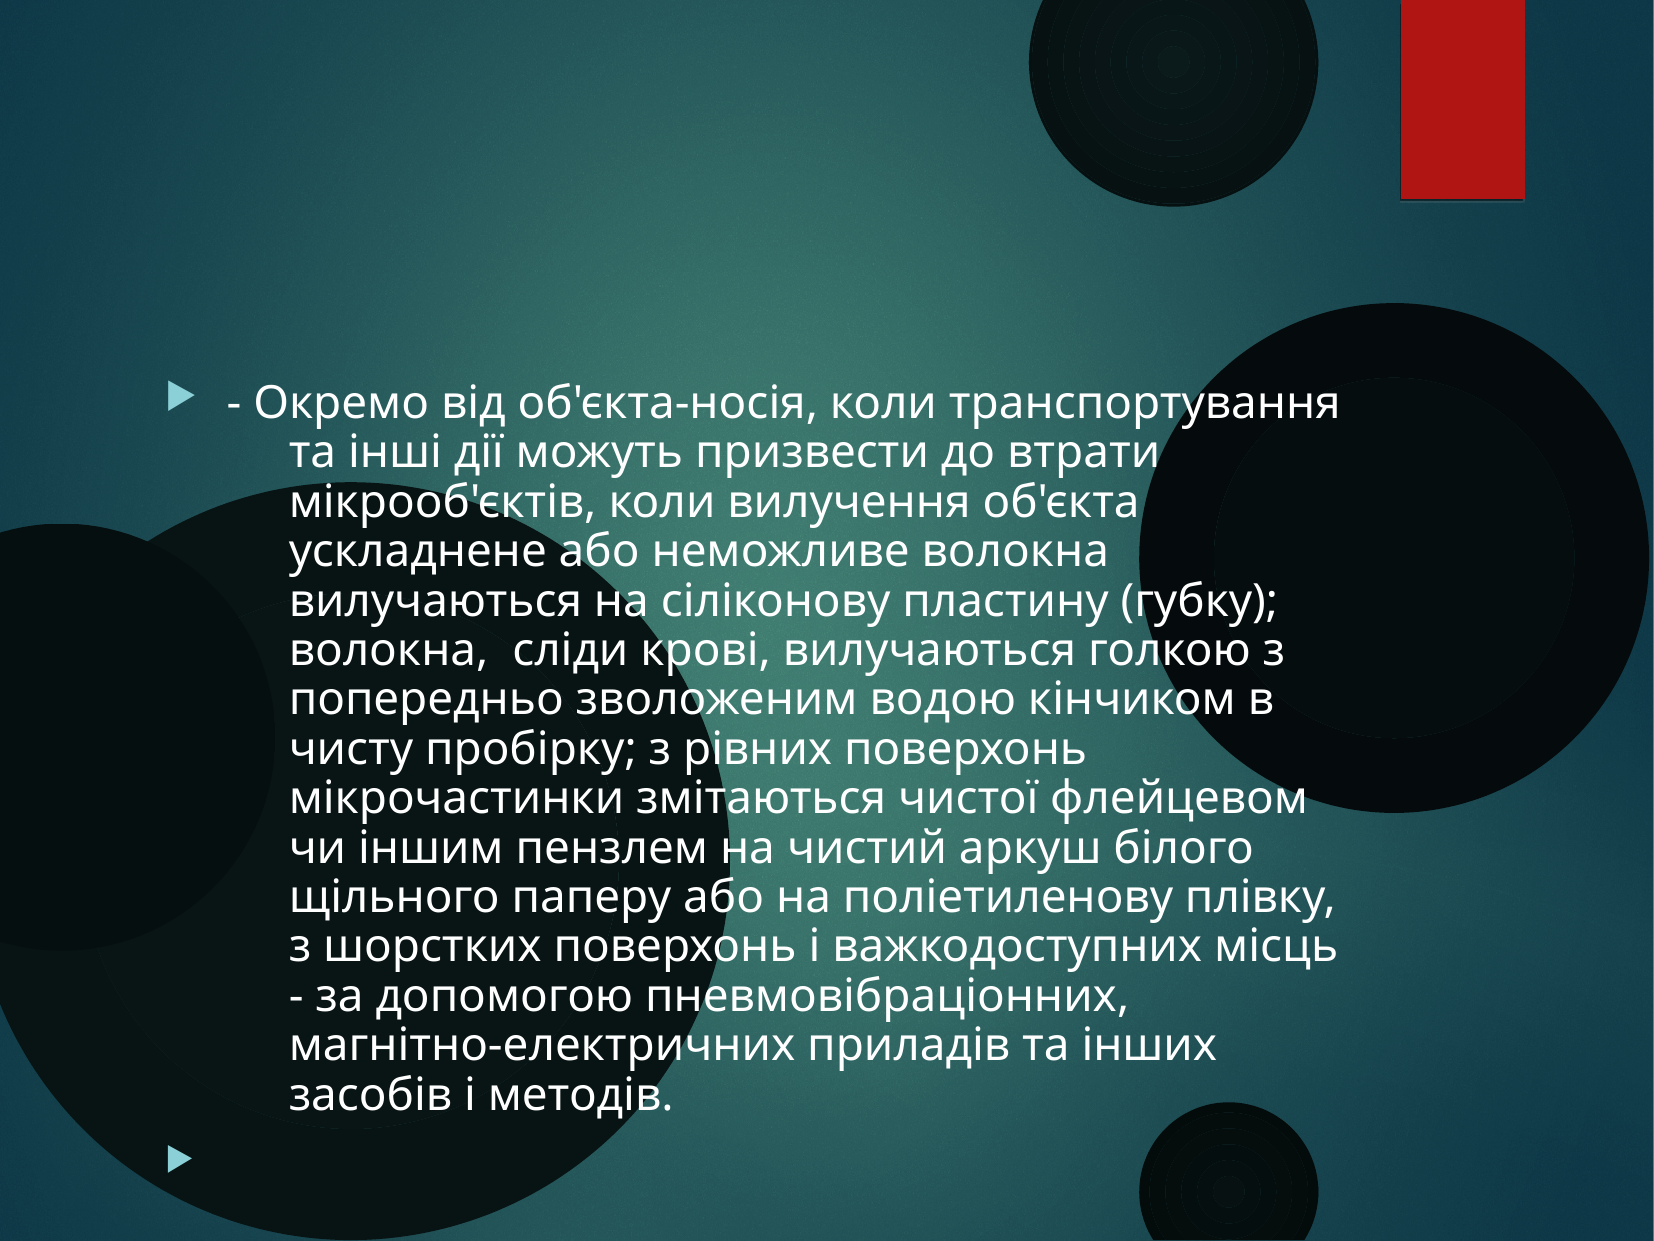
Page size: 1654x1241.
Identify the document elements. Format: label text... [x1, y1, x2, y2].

list - Окремо від об'єкта-носія, коли транспортування та інші дії можуть призвести до втрати мікрооб'єктів, коли вилучення об'єкта ускладнене або неможливе волокна вилучаються на сіліконову пластину (губку); волокна, сліди крові, вилучаються голкою з попередньо зволоженим водою кінчиком в чисту пробірку; з рівних поверхонь мікрочастинки змітаються чистої флейцевом чи іншим пензлем на чистий аркуш білого щільного паперу або на поліетиленову плівку, з шорстких поверхонь і важкодоступних місць - за допомогою пневмовібраціонних, магнітно-електричних приладів та інших засобів і методів. [149, 371, 1364, 1130]
